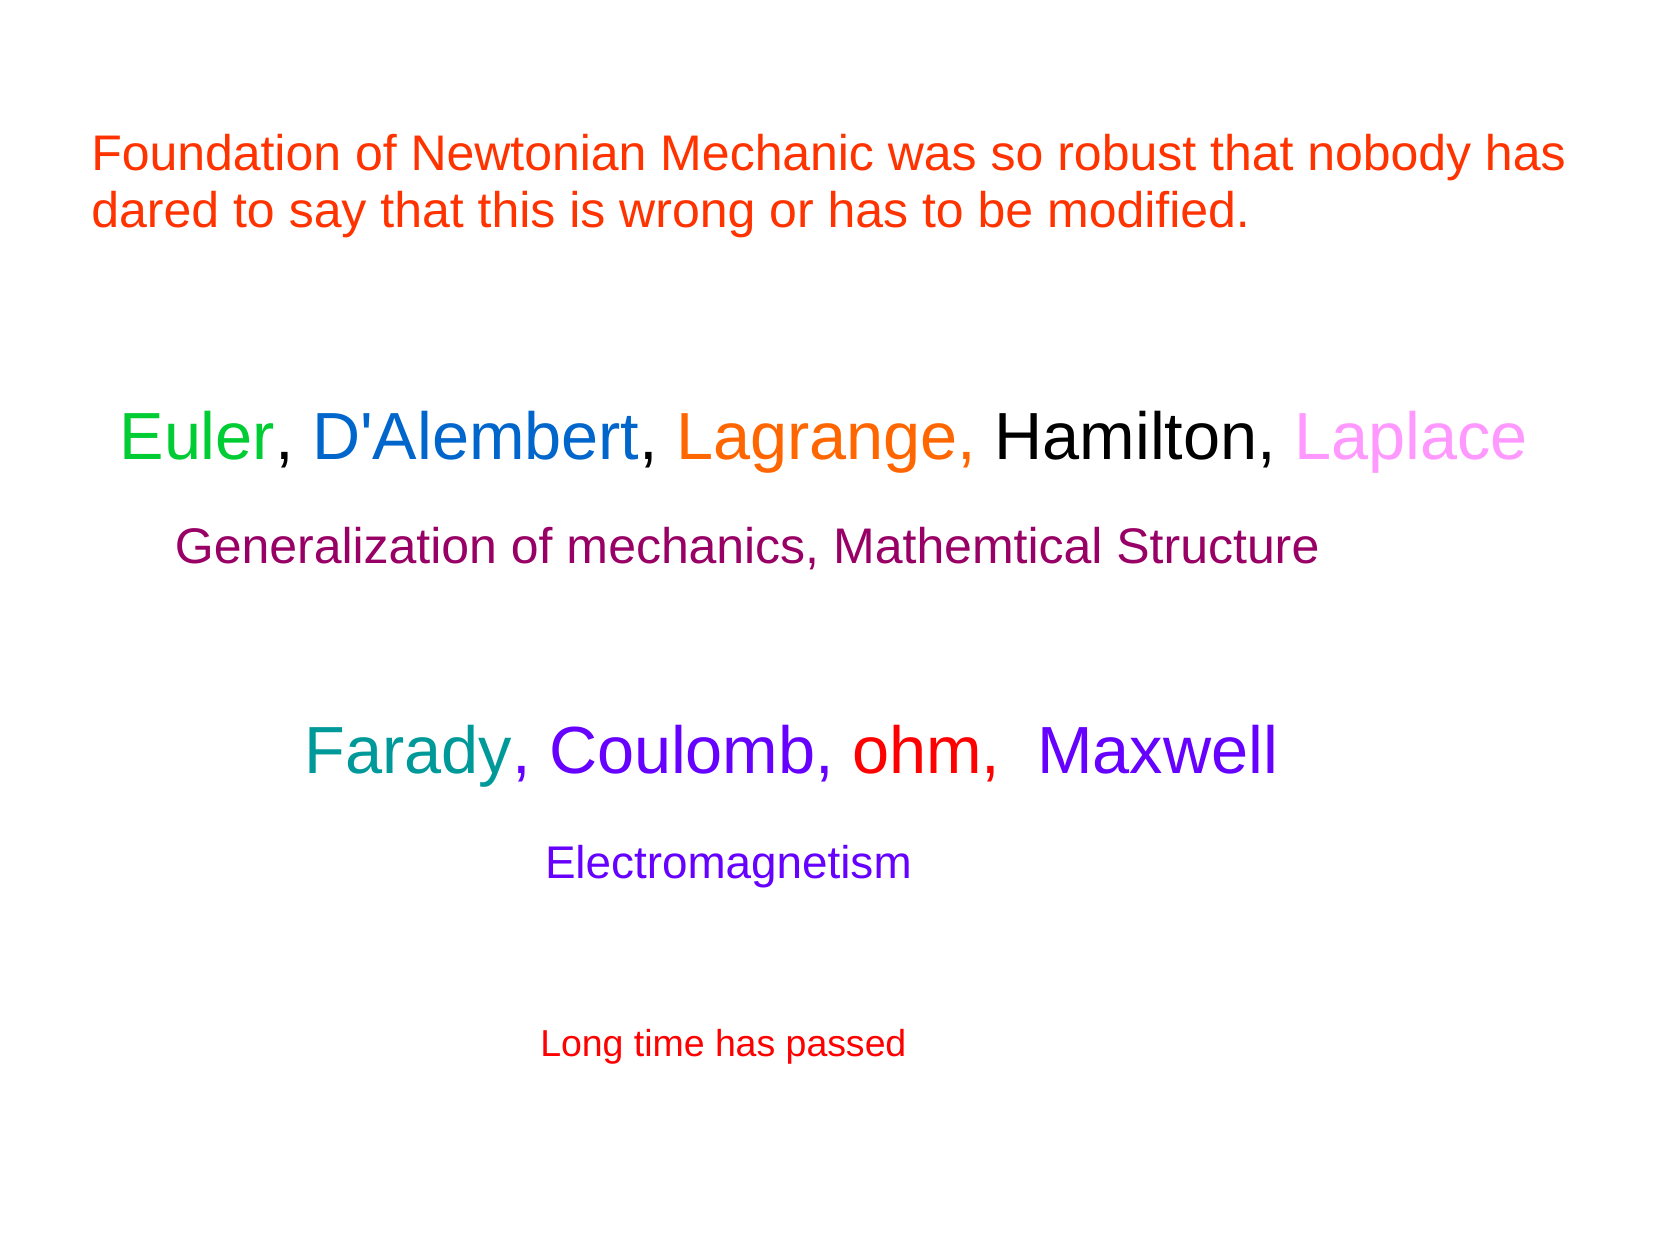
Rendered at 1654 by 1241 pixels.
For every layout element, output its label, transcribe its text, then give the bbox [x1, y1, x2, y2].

text_box Foundation of Newtonian Mechanic was so robust that nobody has dared to say that this is wrong or has to be modified. [76, 118, 1582, 250]
text_box Long time has passed [525, 1015, 922, 1076]
list Euler, D'Alembert, Lagrange, Hamilton, Laplace Generalization of mechanics, Mathemtical Structure Farady, Coulomb, ohm, Maxwell Electromagnetism [82, 290, 1568, 1007]
